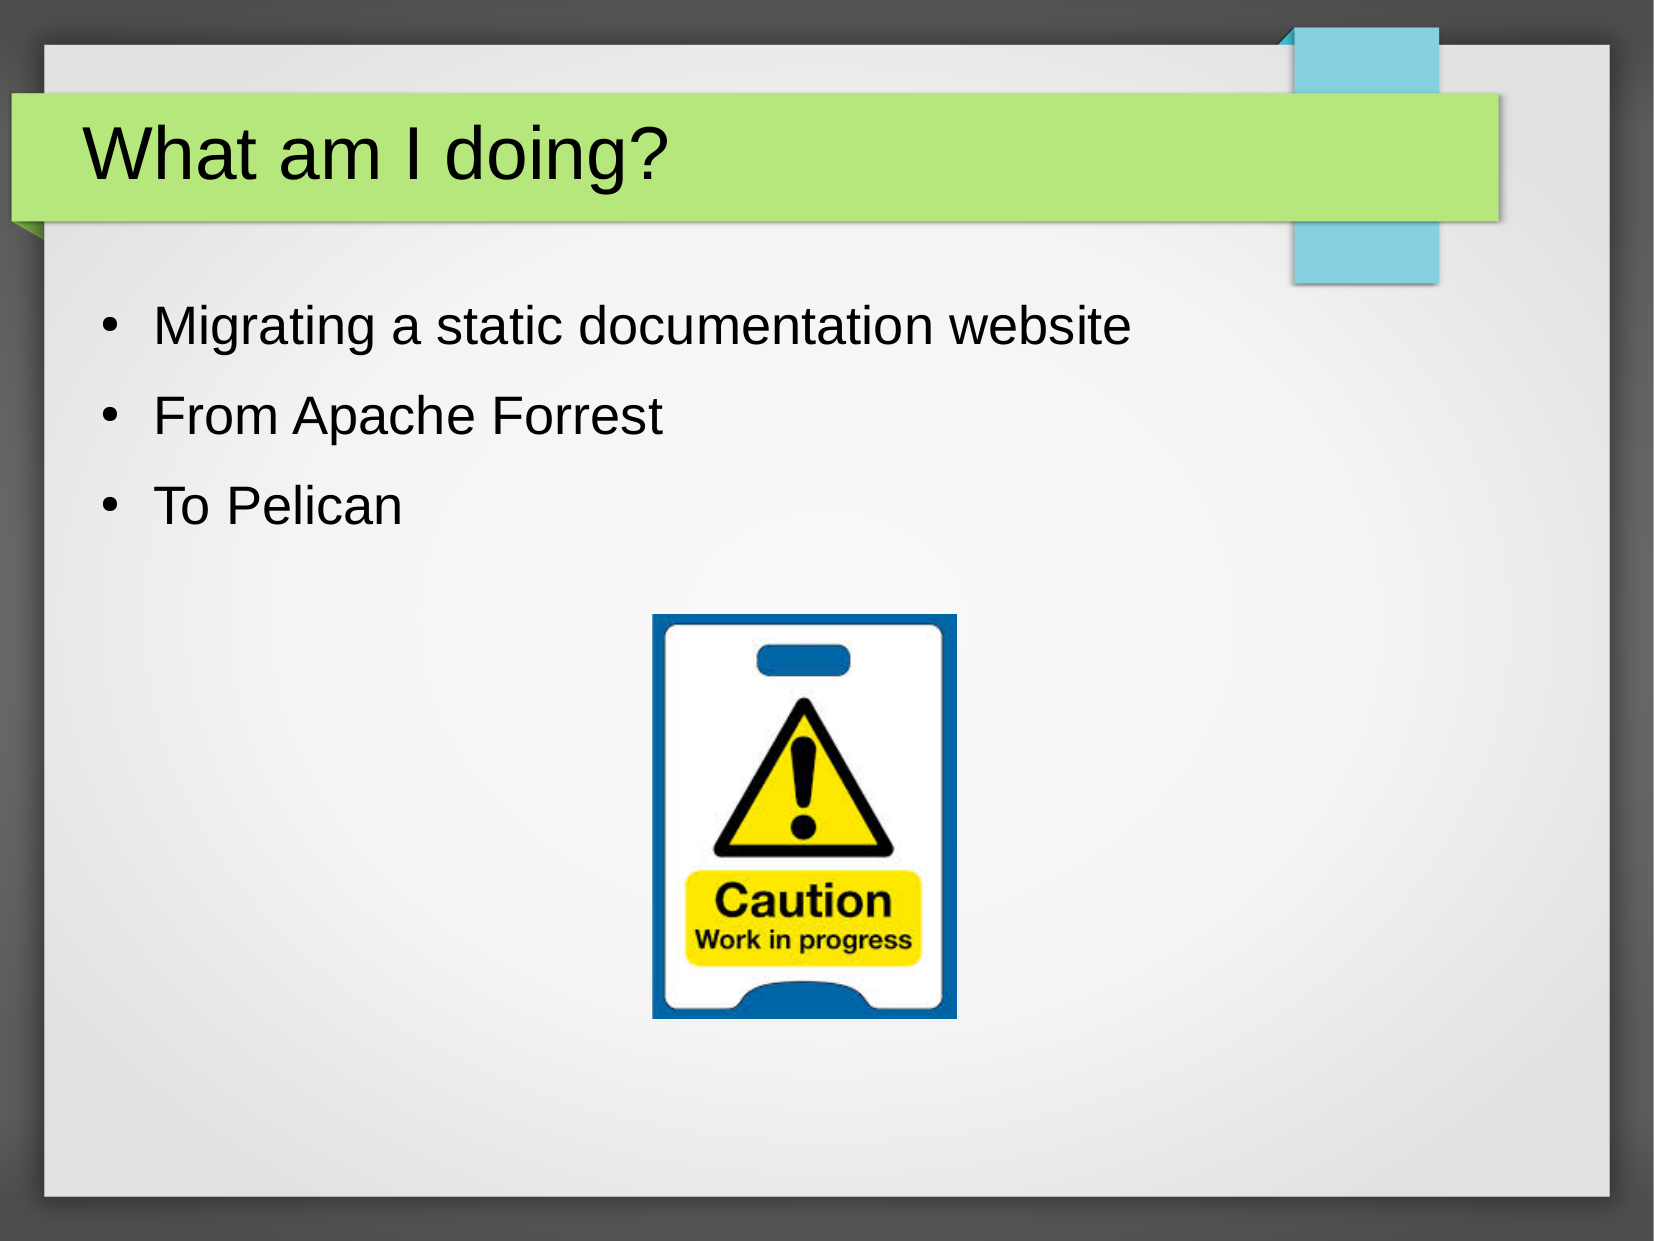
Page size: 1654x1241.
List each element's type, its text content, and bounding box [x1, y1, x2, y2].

picture [0, 0, 1654, 1241]
list Migrating a static documentation website From Apache Forrest To Pelican [82, 295, 1571, 591]
title What am I doing? [82, 94, 1264, 213]
